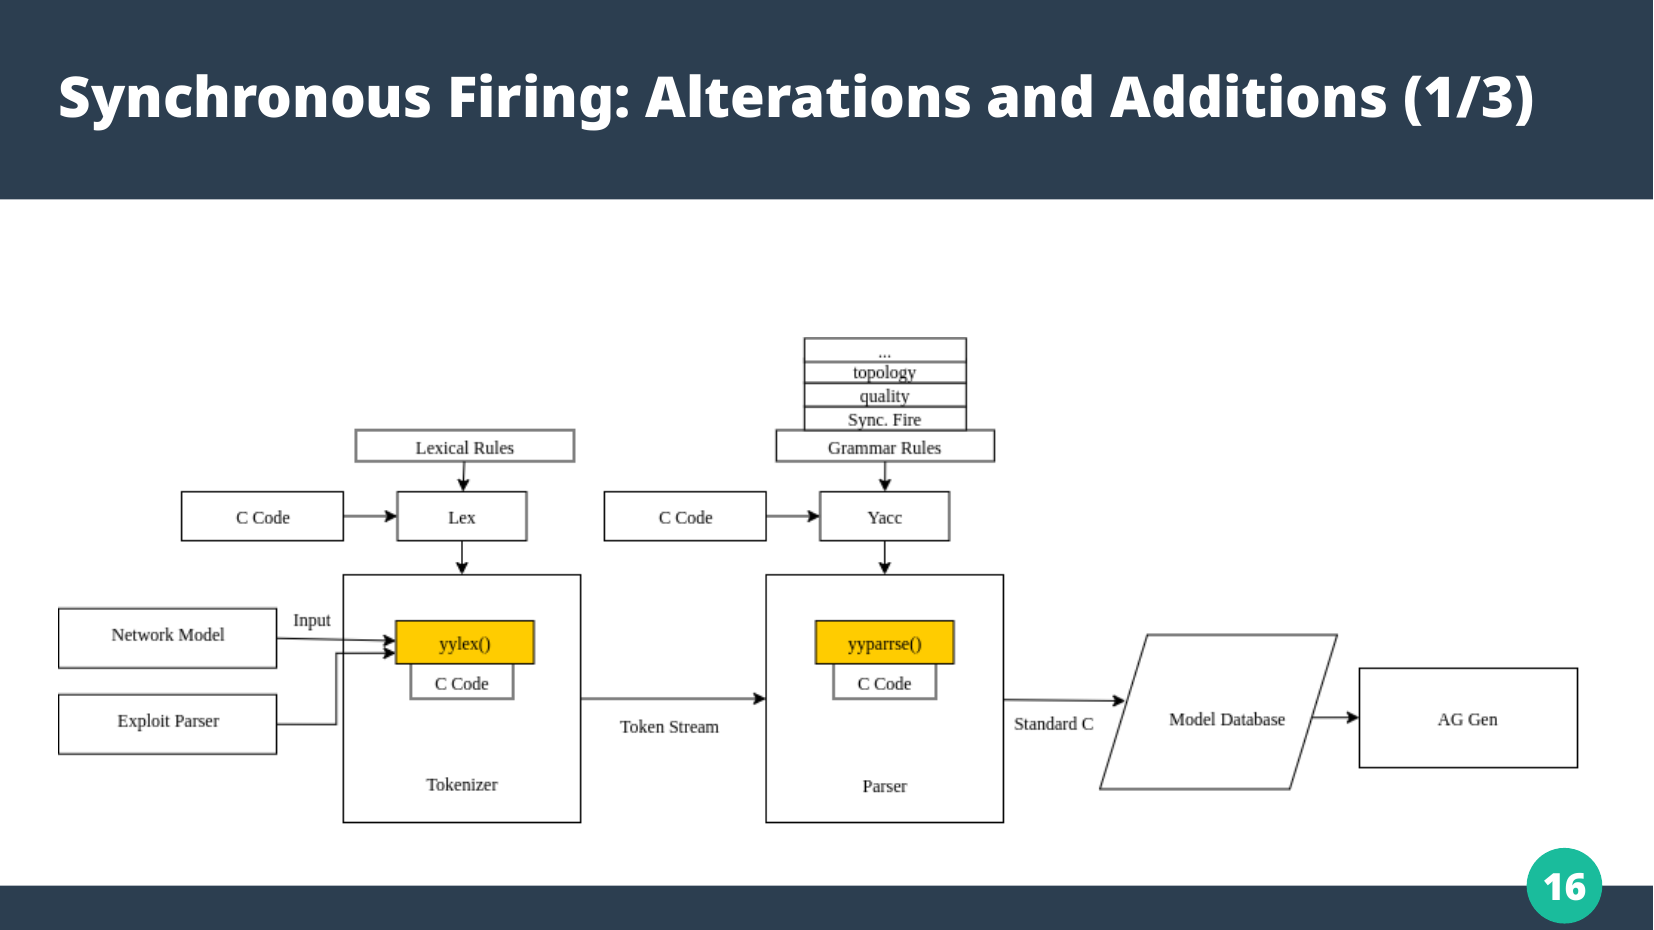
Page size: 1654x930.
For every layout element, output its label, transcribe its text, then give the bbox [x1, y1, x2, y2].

picture [58, 337, 1580, 826]
title Synchronous Firing: Alterations and Additions (1/3) [58, 36, 1594, 156]
